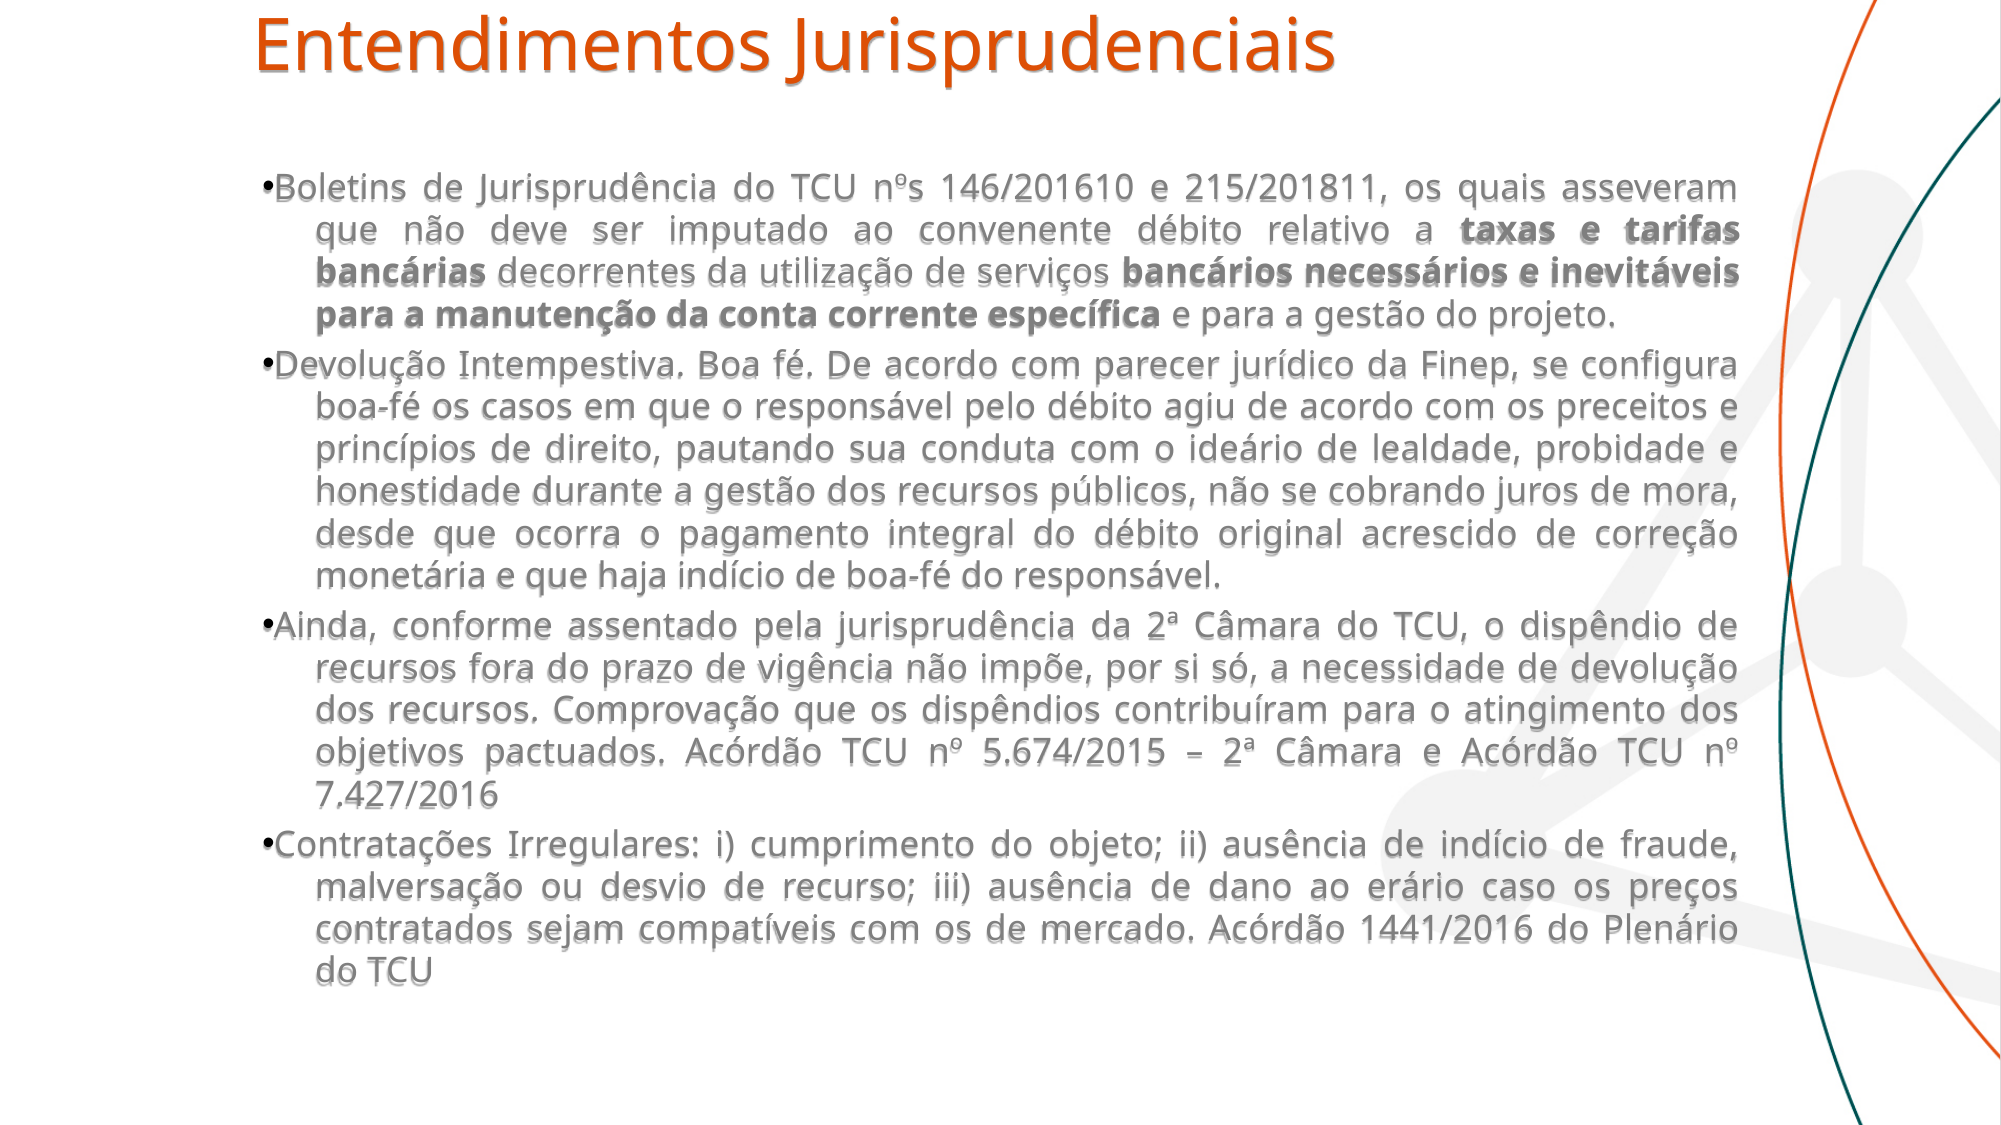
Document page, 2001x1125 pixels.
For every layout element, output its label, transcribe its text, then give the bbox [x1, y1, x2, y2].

text_box Entendimentos Jurisprudenciais [237, 0, 1355, 155]
text_box Boletins de Jurisprudência do TCU nºs 146/201610 e 215/201811, os quais asseveram que não deve ser imputado ao convenente débito relativo a taxas e tarifas bancárias decorrentes da utilização de serviços bancários necessários e inevitáveis para a manutenção da conta corrente específica e para a gestão do projeto. Devolução Intempestiva. Boa fé. De acordo com parecer jurídico da Finep, se configura boa-fé os casos em que o responsável pelo débito agiu de acordo com os preceitos e princípios de direito, pautando sua conduta com o ideário de lealdade, probidade e honestidade durante a gestão dos recursos públicos, não se cobrando juros de mora, desde que ocorra o pagamento integral do débito original acrescido de correção monetária e que haja indício de boa-fé do responsável. Ainda, conforme assentado pela jurisprudência da 2ª Câmara do TCU, o dispêndio de recursos fora do prazo de vigência não impõe, por si só, a necessidade de devolução dos recursos. Comprovação que os dispêndios contribuíram para o atingimento dos objetivos pactuados. Acórdão TCU nº 5.674/2015 – 2ª Câmara e Acórdão TCU nº 7.427/2016 Contratações Irregulares: i) cumprimento do objeto; ii) ausência de indício de fraude, malversação ou desvio de recurso; iii) ausência de dano ao erário caso os preços contratados sejam compatíveis com os de mercado. Acórdão 1441/2016 do Plenário do TCU [247, 156, 1757, 1047]
